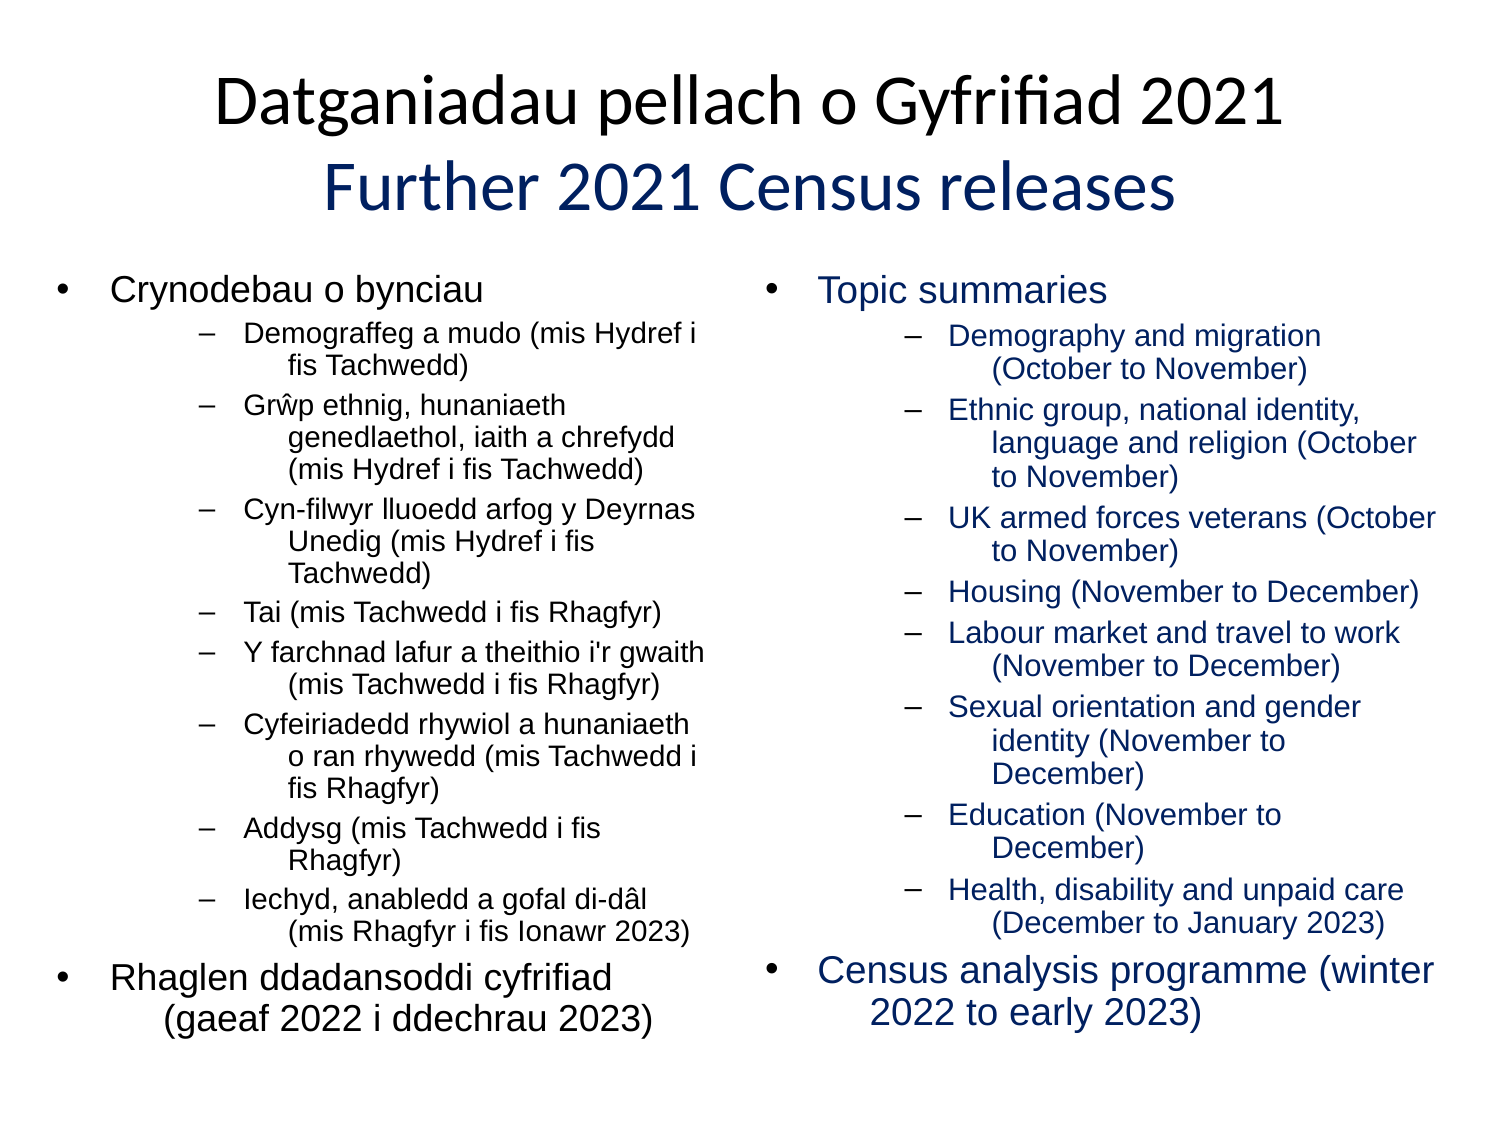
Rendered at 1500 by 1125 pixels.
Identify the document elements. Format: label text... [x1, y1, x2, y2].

list Topic summaries Demography and migration (October to November) Ethnic group, national identity, language and religion (October to November) UK armed forces veterans (October to November) Housing (November to December) Labour market and travel to work (November to December) Sexual orientation and gender identity (November to December) Education (November to December) Health, disability and unpaid care (December to January 2023) Census analysis programme (winter 2022 to early 2023) [750, 262, 1459, 1047]
title Datganiadau pellach o Gyfrifiad 2021 Further 2021 Census releases [75, 45, 1426, 233]
text_box Crynodebau o bynciau Demograffeg a mudo (mis Hydref i fis Tachwedd) Grŵp ethnig, hunaniaeth genedlaethol, iaith a chrefydd (mis Hydref i fis Tachwedd) Cyn-filwyr lluoedd arfog y Deyrnas Unedig (mis Hydref i fis Tachwedd) Tai (mis Tachwedd i fis Rhagfyr) Y farchnad lafur a theithio i'r gwaith (mis Tachwedd i fis Rhagfyr) Cyfeiriadedd rhywiol a hunaniaeth o ran rhywedd (mis Tachwedd i fis Rhagfyr) Addysg (mis Tachwedd i fis Rhagfyr) Iechyd, anabledd a gofal di-dâl (mis Rhagfyr i fis Ionawr 2023) Rhaglen ddadansoddi cyfrifiad (gaeaf 2022 i ddechrau 2023) [41, 262, 727, 1047]
